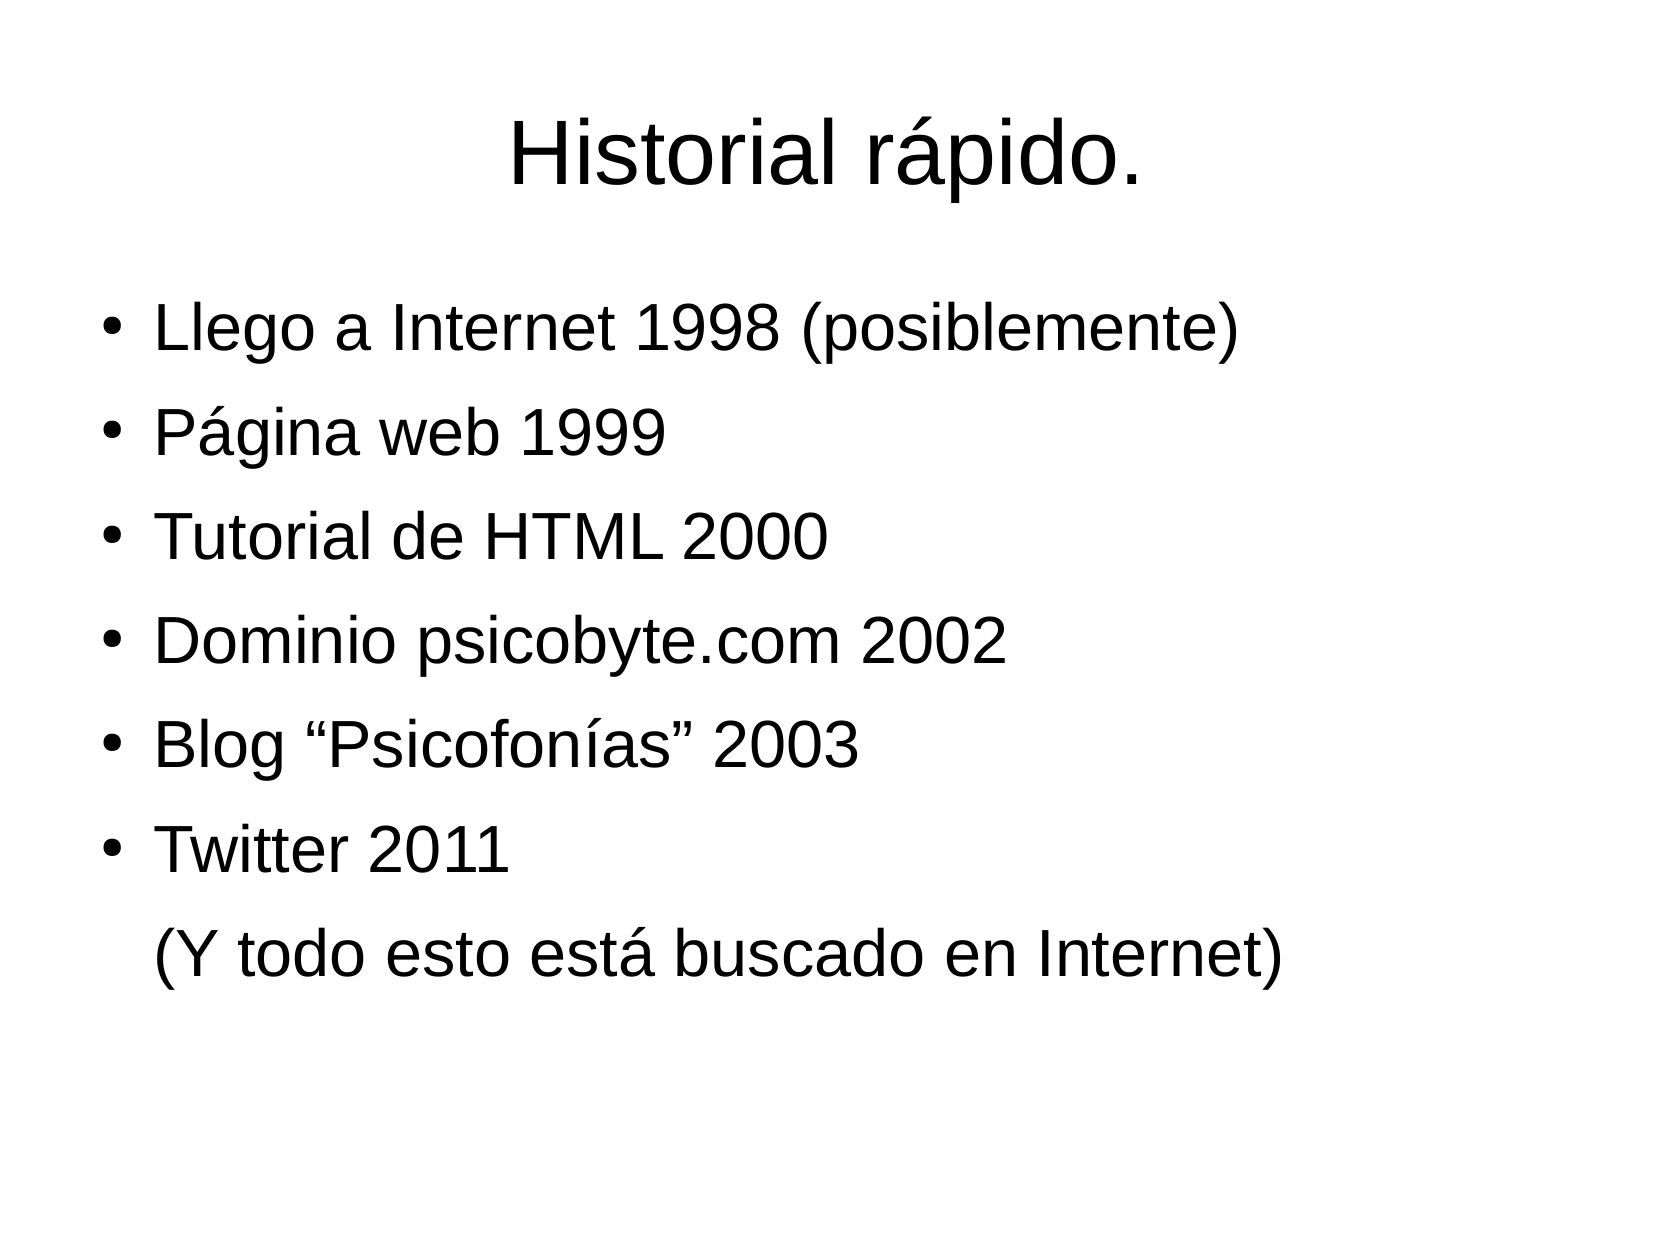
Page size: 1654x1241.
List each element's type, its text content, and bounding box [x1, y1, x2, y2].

title Historial rápido. [82, 49, 1571, 257]
list Llego a Internet 1998 (posiblemente) Página web 1999 Tutorial de HTML 2000 Dominio psicobyte.com 2002 Blog “Psicofonías” 2003 Twitter 2011 (Y todo esto está buscado en Internet) [82, 290, 1538, 1010]
